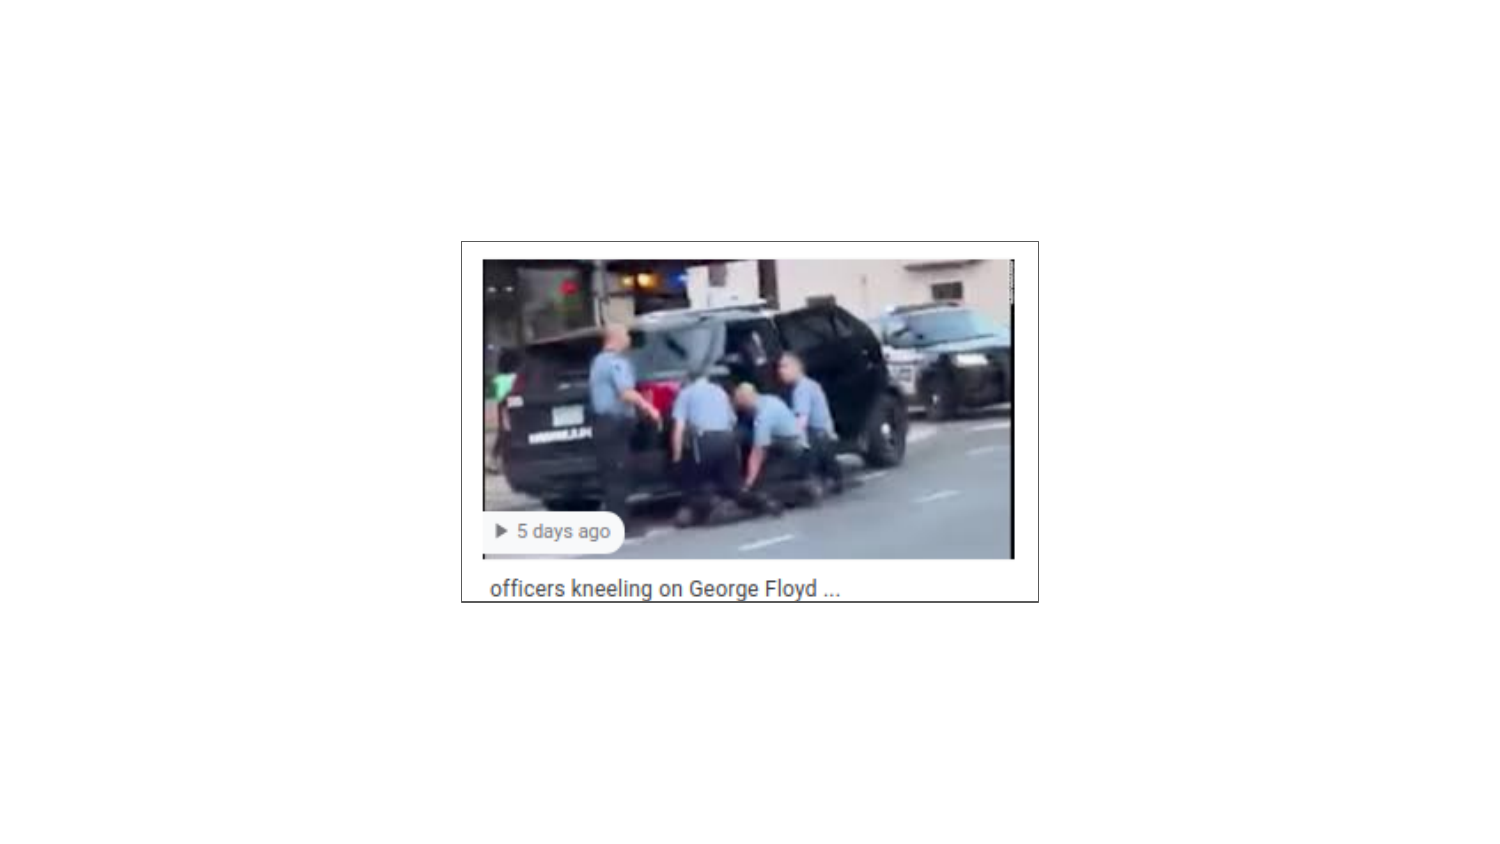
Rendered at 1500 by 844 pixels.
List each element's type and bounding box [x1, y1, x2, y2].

picture [462, 242, 1038, 602]
